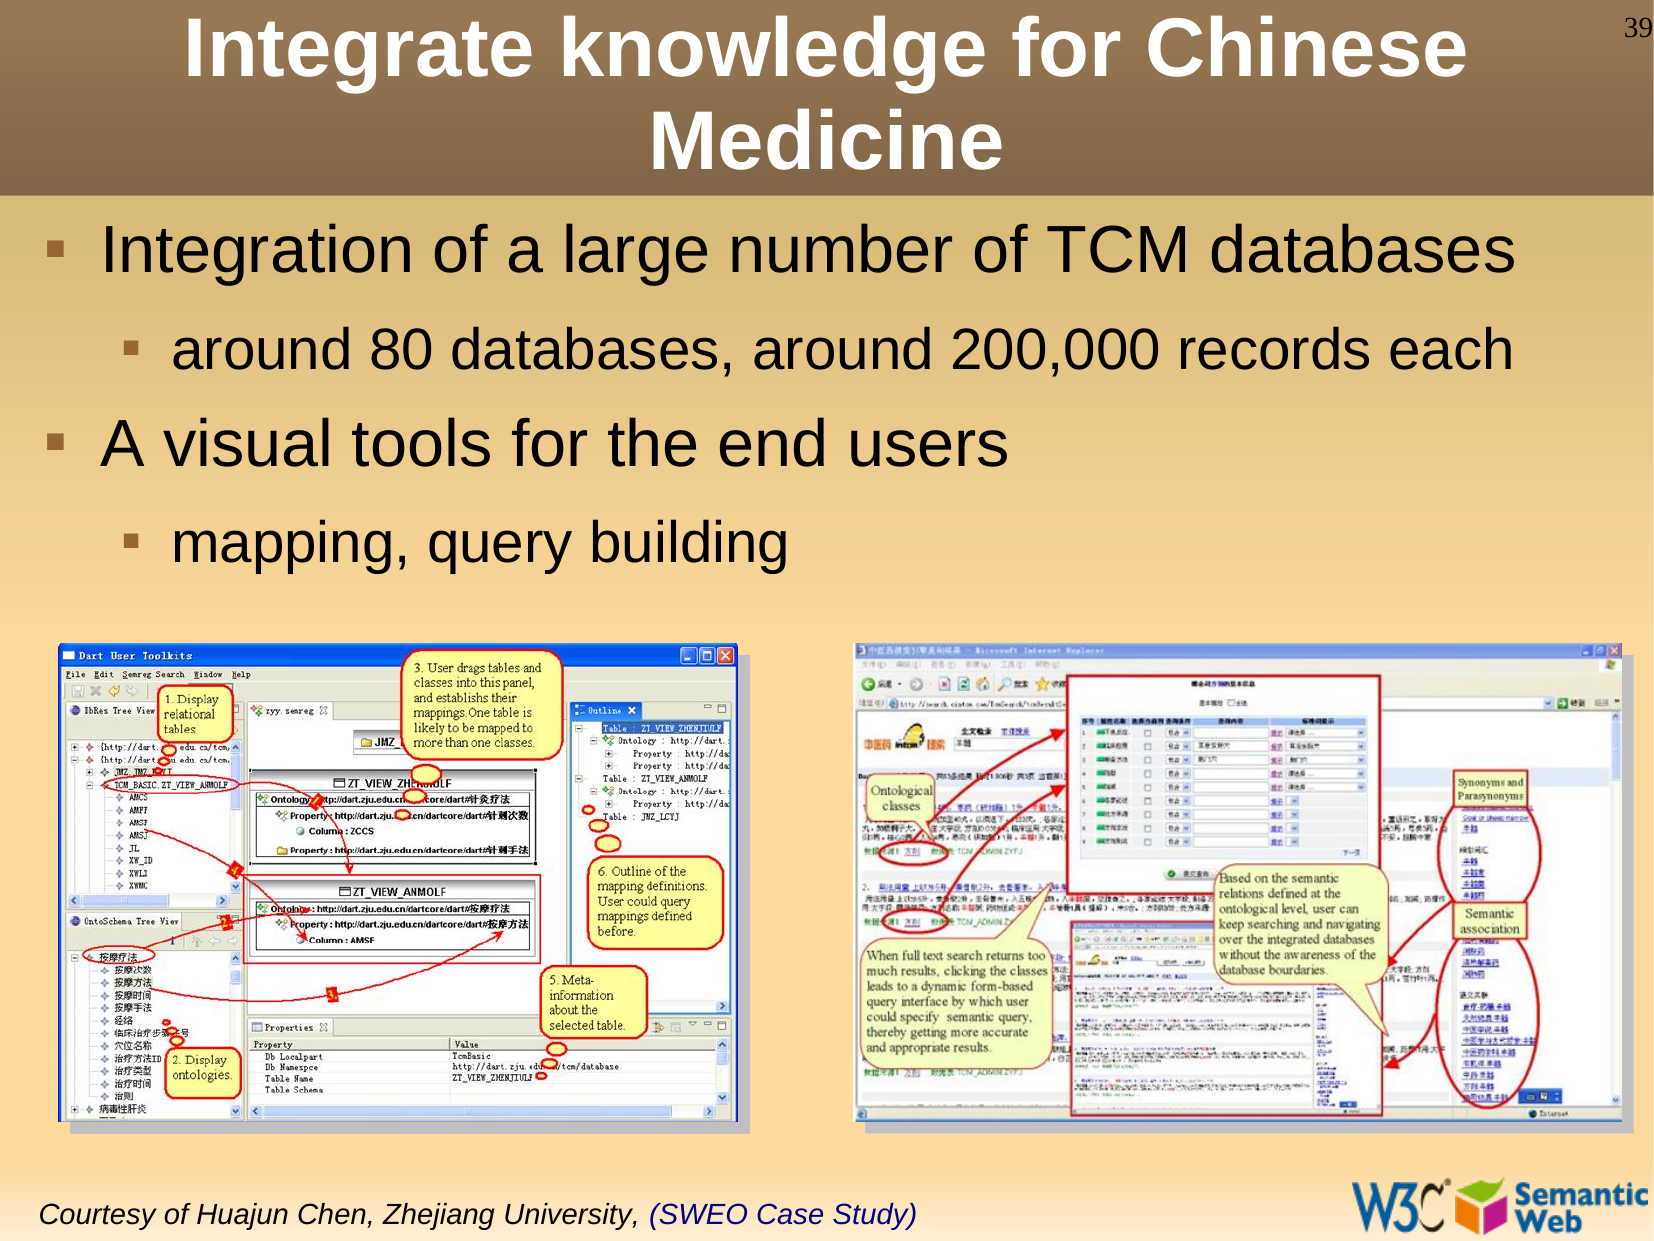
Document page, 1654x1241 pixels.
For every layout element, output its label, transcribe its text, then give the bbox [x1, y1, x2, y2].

picture [853, 643, 1622, 1123]
text_box Courtesy of Huajun Chen, Zhejiang University, (SWEO Case Study) [23, 1192, 934, 1241]
title Integrate knowledge for Chinese Medicine [0, 1, 1654, 188]
list Integration of a large number of TCM databases around 80 databases, around 200,000 records each A visual tools for the end users mapping, query building [29, 212, 1624, 1199]
picture [0, 188, 1654, 1241]
picture [58, 643, 738, 1123]
